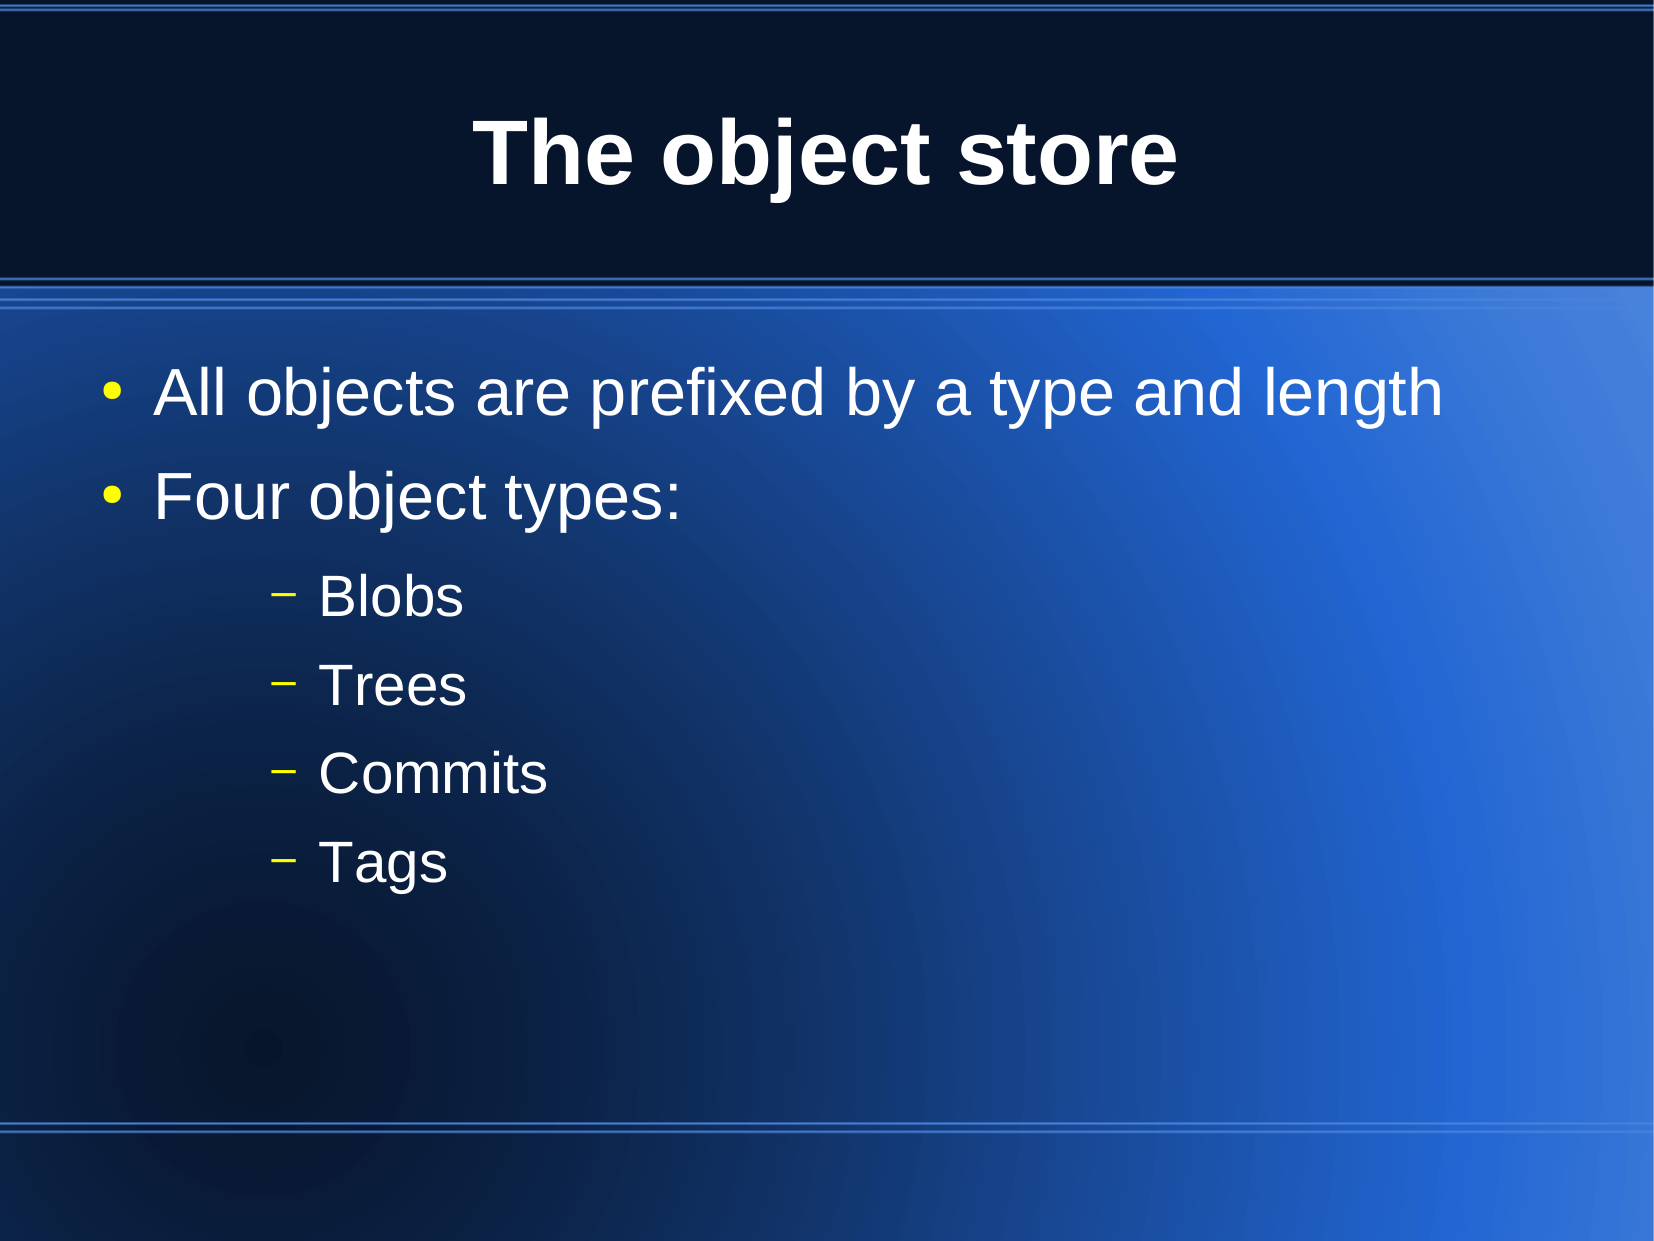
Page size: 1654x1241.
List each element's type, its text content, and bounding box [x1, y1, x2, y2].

picture [0, 0, 1654, 1241]
title The object store [82, 56, 1571, 250]
list All objects are prefixed by a type and length Four object types: Blobs Trees Commits Tags [82, 355, 1571, 1043]
